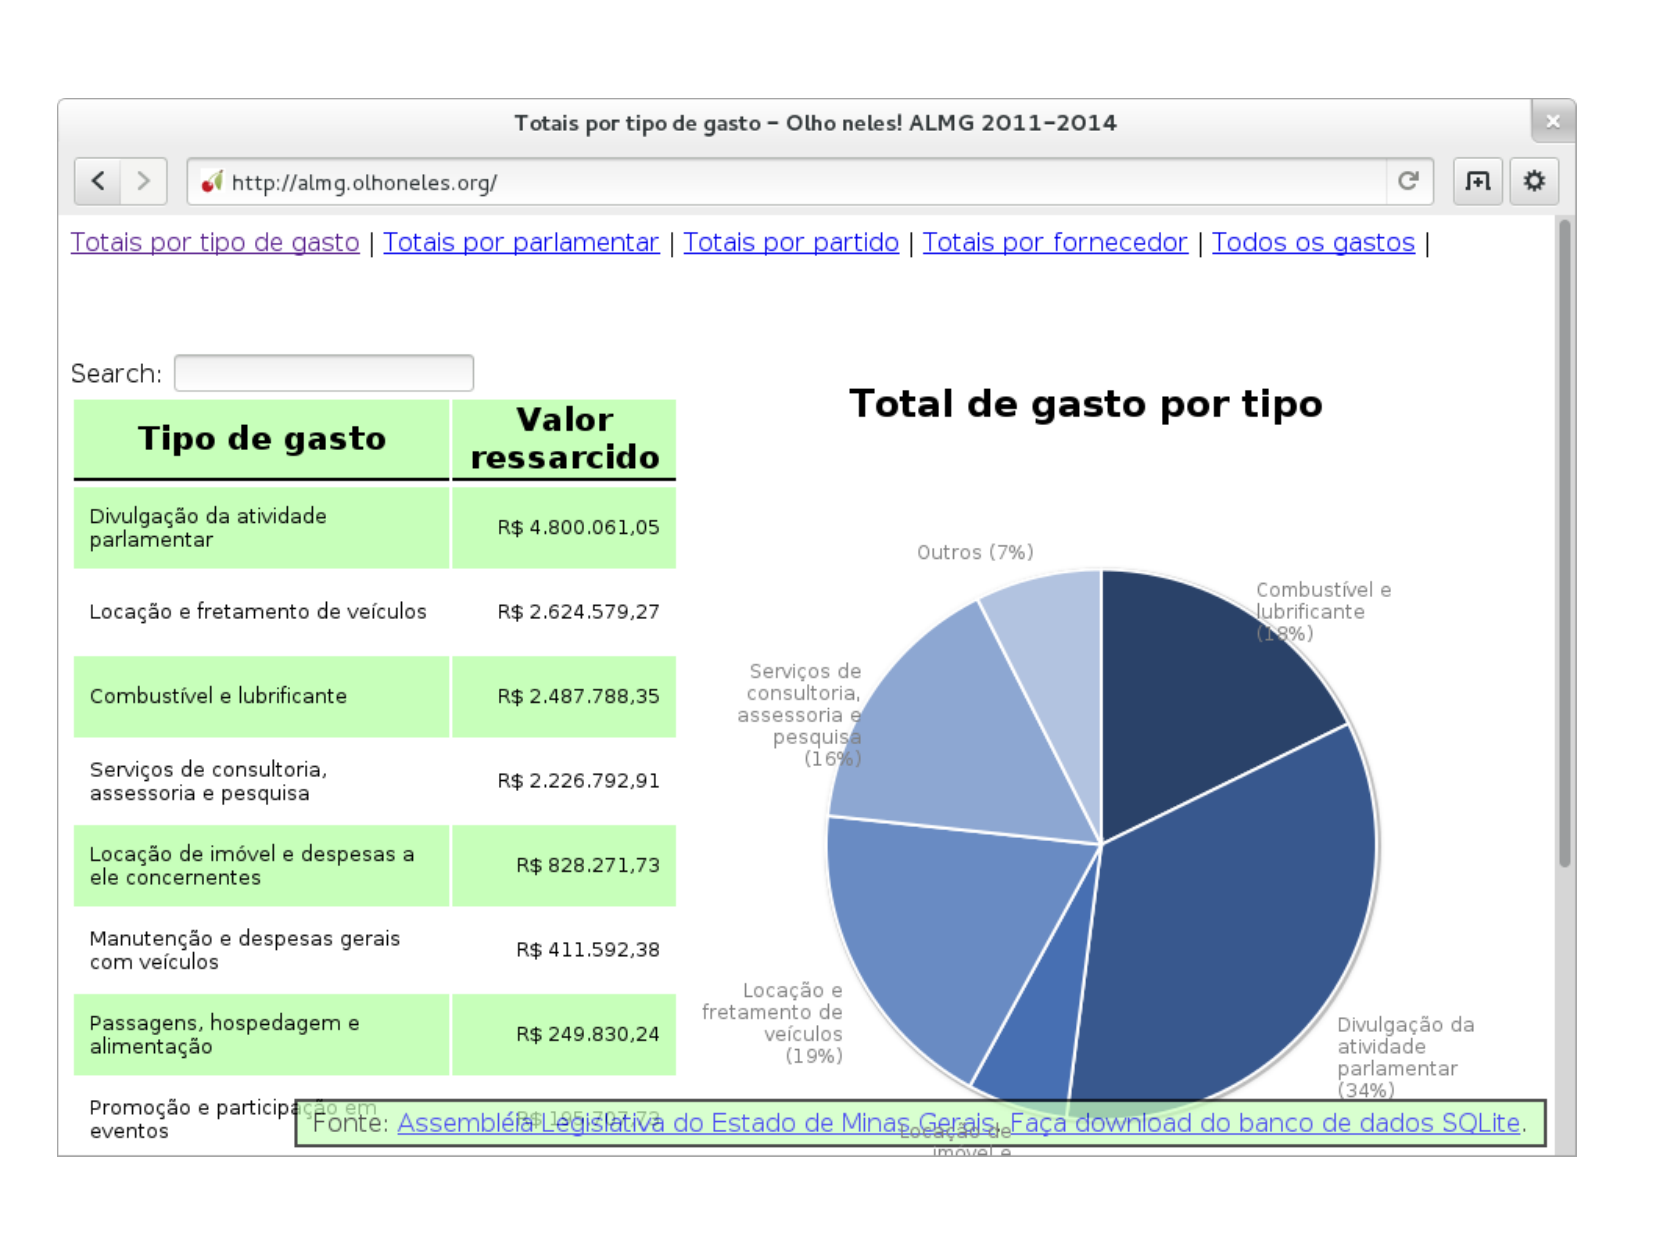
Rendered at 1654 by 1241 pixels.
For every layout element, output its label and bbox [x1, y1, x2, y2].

picture [57, 98, 1577, 1157]
